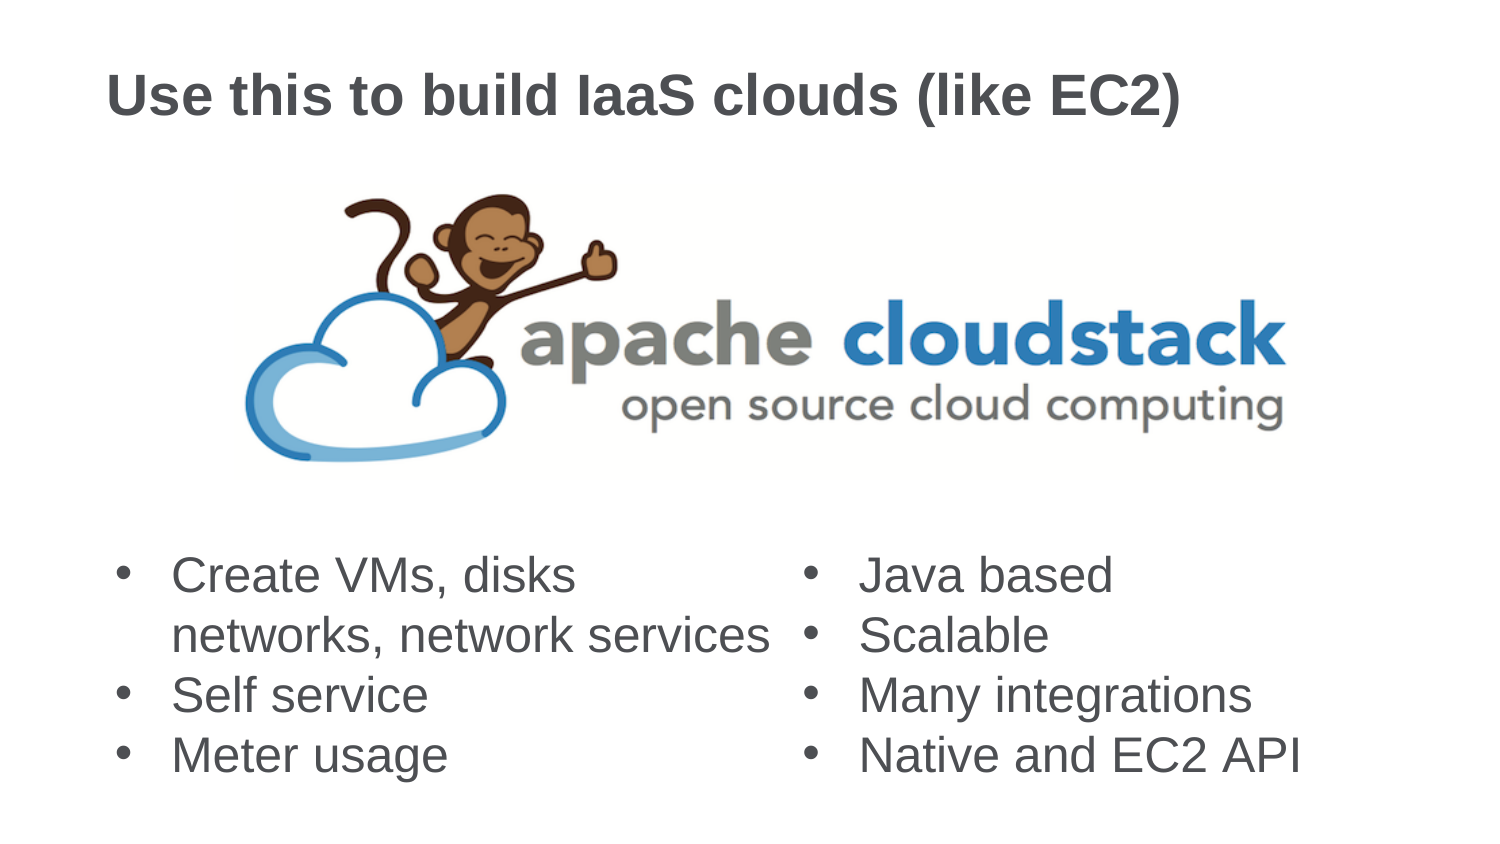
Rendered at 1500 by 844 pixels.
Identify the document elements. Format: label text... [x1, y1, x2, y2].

text_box [234, 184, 1300, 480]
text_box Create VMs, disks networks, network services Self service Meter usage [99, 534, 787, 790]
text_box Java based Scalable Many integrations Native and EC2 API [787, 534, 1463, 790]
text_box Use this to build IaaS clouds (like EC2) [92, 49, 1243, 135]
